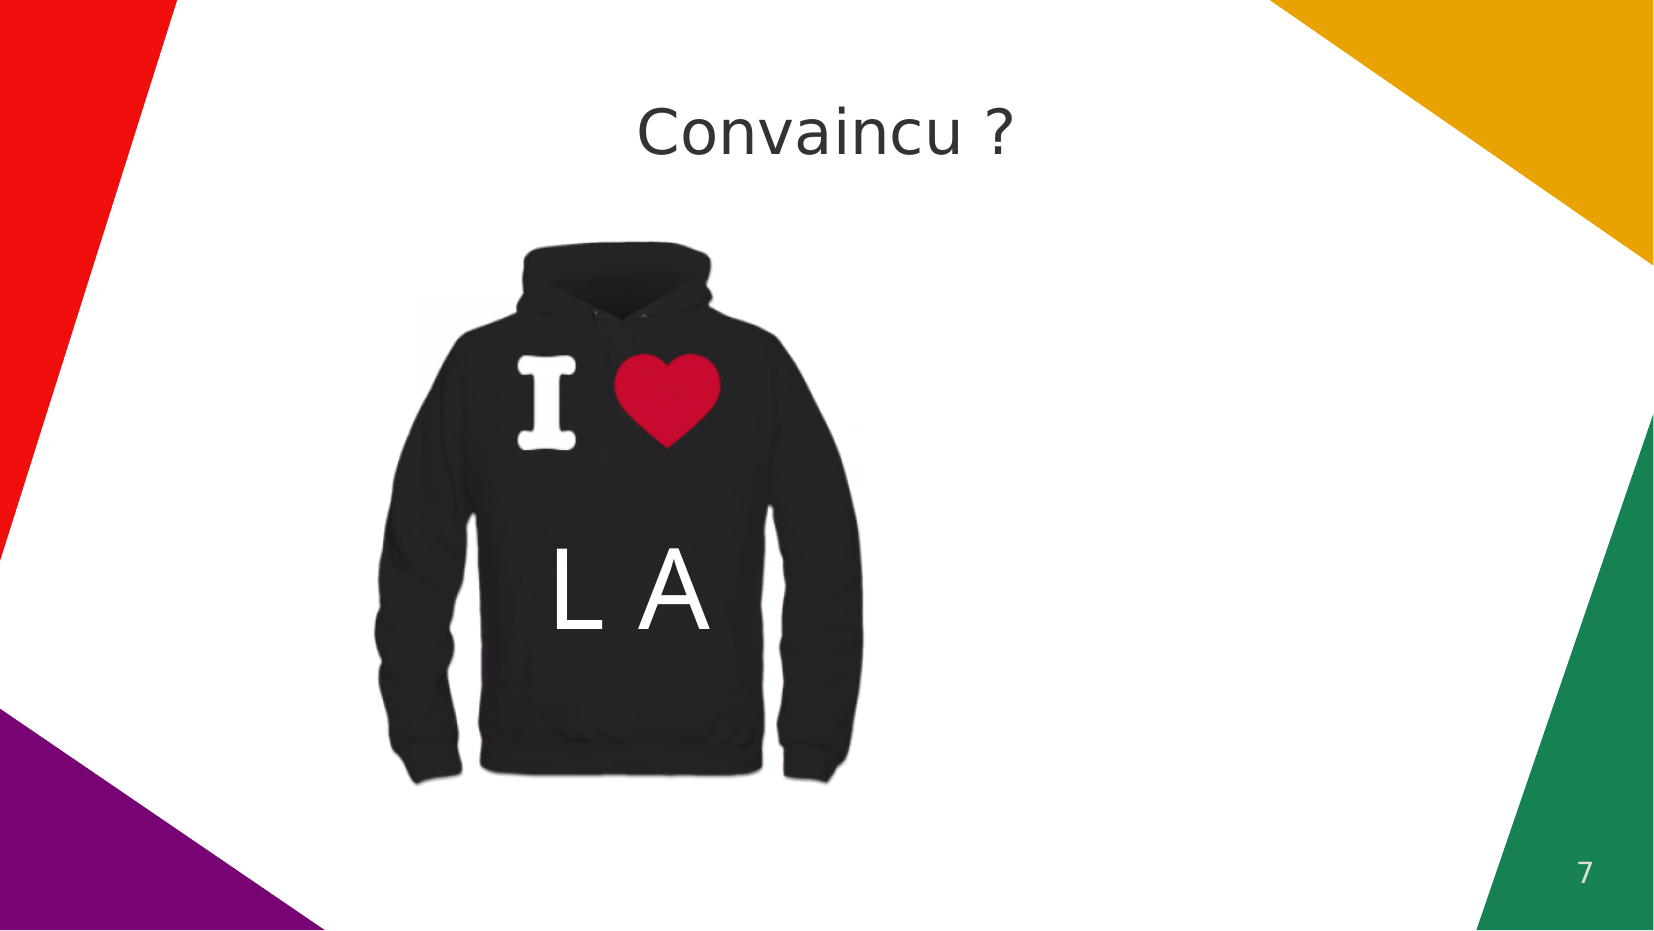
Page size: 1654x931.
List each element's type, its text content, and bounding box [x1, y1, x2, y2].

picture [324, 206, 916, 798]
text_box L [531, 501, 617, 655]
text_box A [623, 501, 709, 655]
title Convaincu ? [118, 59, 1536, 207]
